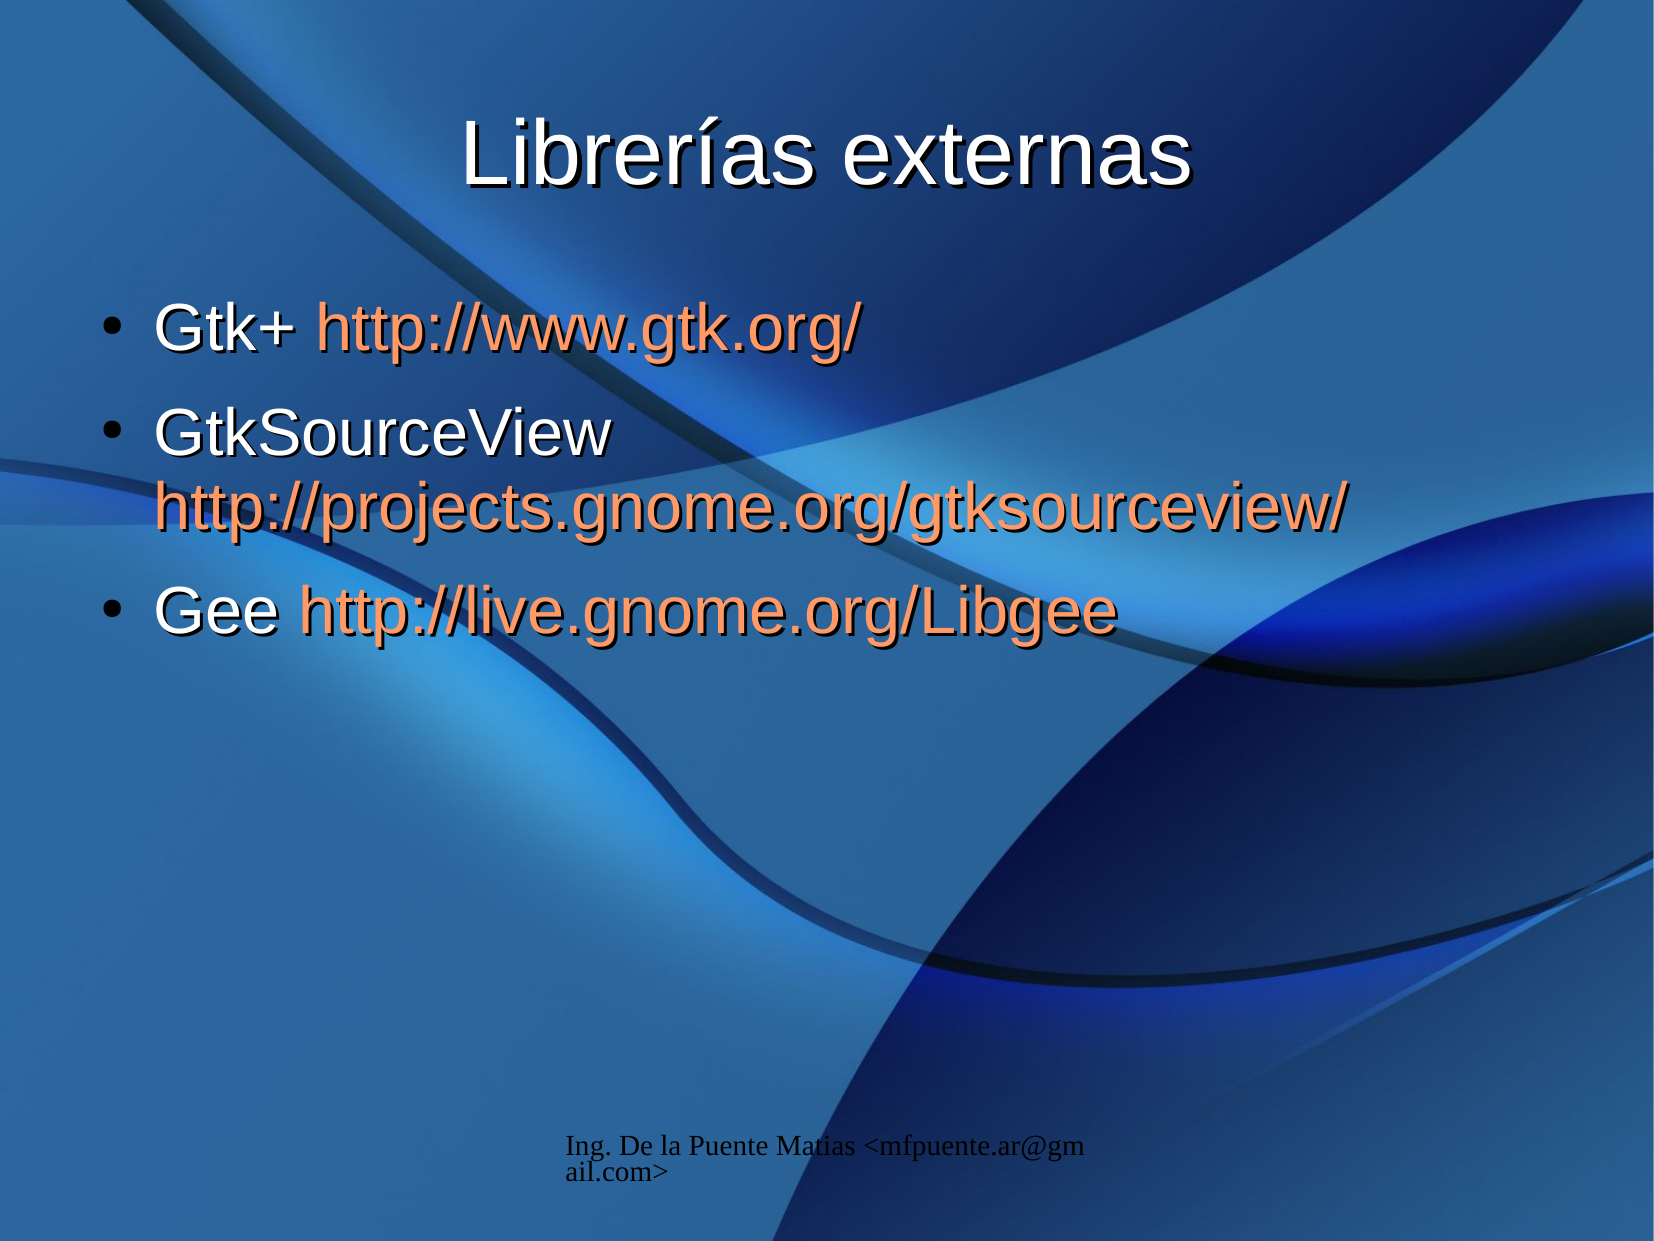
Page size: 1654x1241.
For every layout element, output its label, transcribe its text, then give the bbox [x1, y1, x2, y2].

list Gtk+ http://www.gtk.org/ GtkSourceView http://projects.gnome.org/gtksourceview/ Gee http://live.gnome.org/Libgee [82, 290, 1571, 1094]
picture [0, 0, 1654, 1241]
title Librerías externas [82, 49, 1571, 257]
